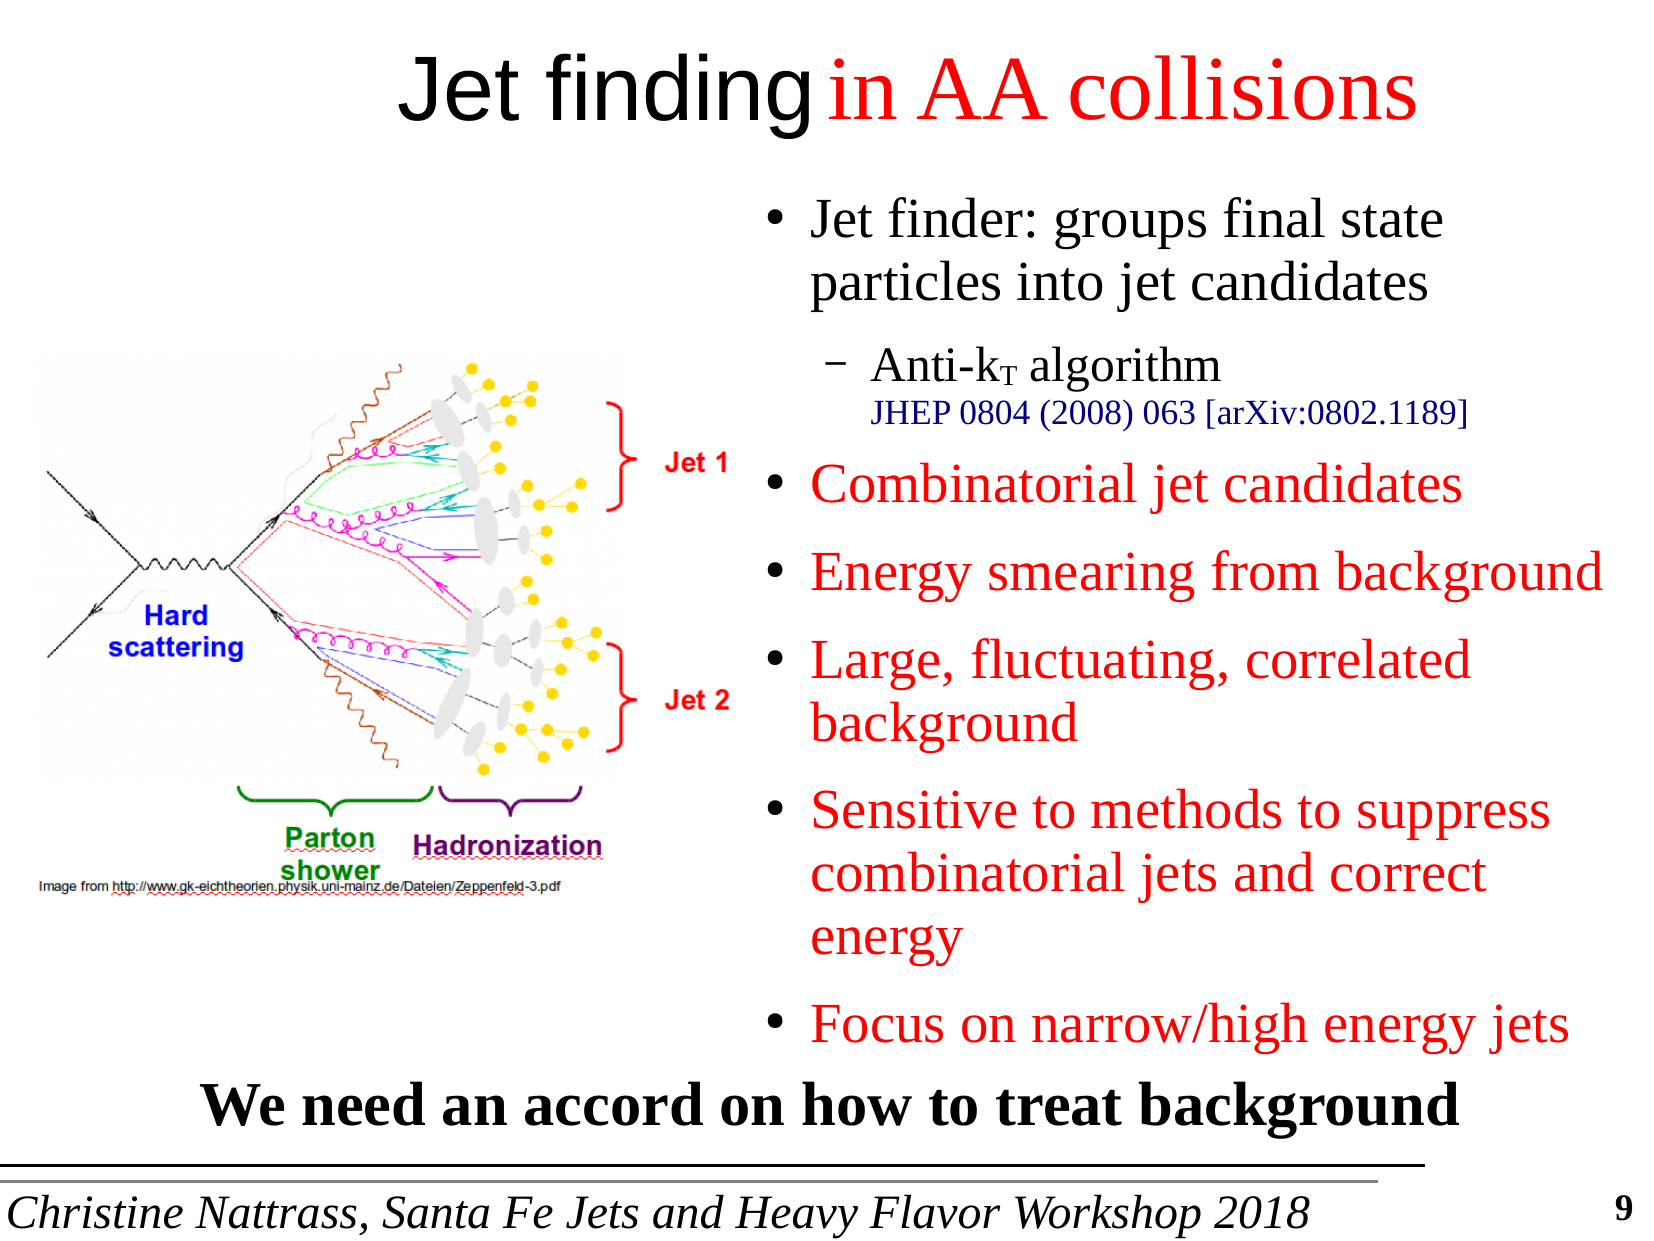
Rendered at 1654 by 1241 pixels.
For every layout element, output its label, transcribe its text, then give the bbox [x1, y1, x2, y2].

title in AA collisions [770, 0, 1477, 192]
text_box We need an accord on how to treat background [9, 1062, 1652, 1174]
title Jet finding [234, 8, 770, 169]
list Jet finder: groups final state particles into jet candidates Anti-kT algorithm JHEP 0804 (2008) 063 [arXiv:0802.1189] Combinatorial jet candidates Energy smearing from background Large, fluctuating, correlated background Sensitive to methods to suppress combinatorial jets and correct energy Focus on narrow/high energy jets [750, 187, 1621, 1062]
picture [30, 329, 750, 930]
